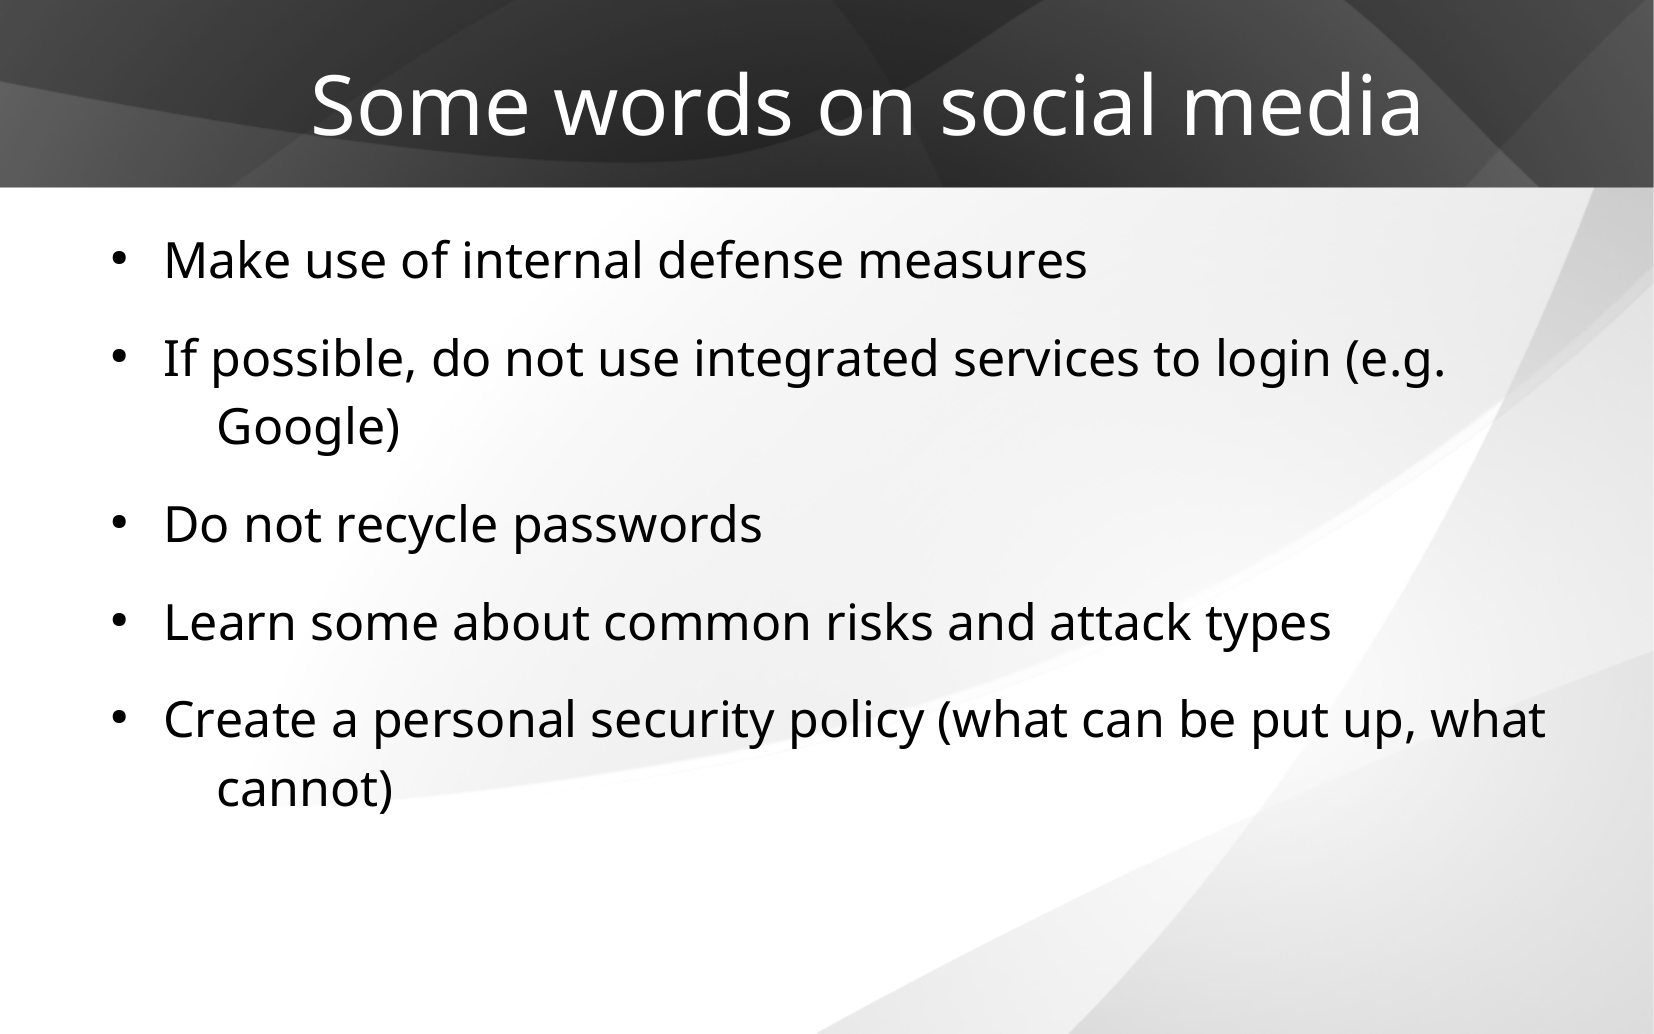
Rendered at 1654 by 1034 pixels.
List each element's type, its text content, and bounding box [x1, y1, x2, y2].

picture [0, 0, 1654, 1034]
title Some words on social media [124, 0, 1613, 208]
list Make use of internal defense measures If possible, do not use integrated services to login (e.g. Google) Do not recycle passwords Learn some about common risks and attack types Create a personal security policy (what can be put up, what cannot) [75, 225, 1613, 1013]
